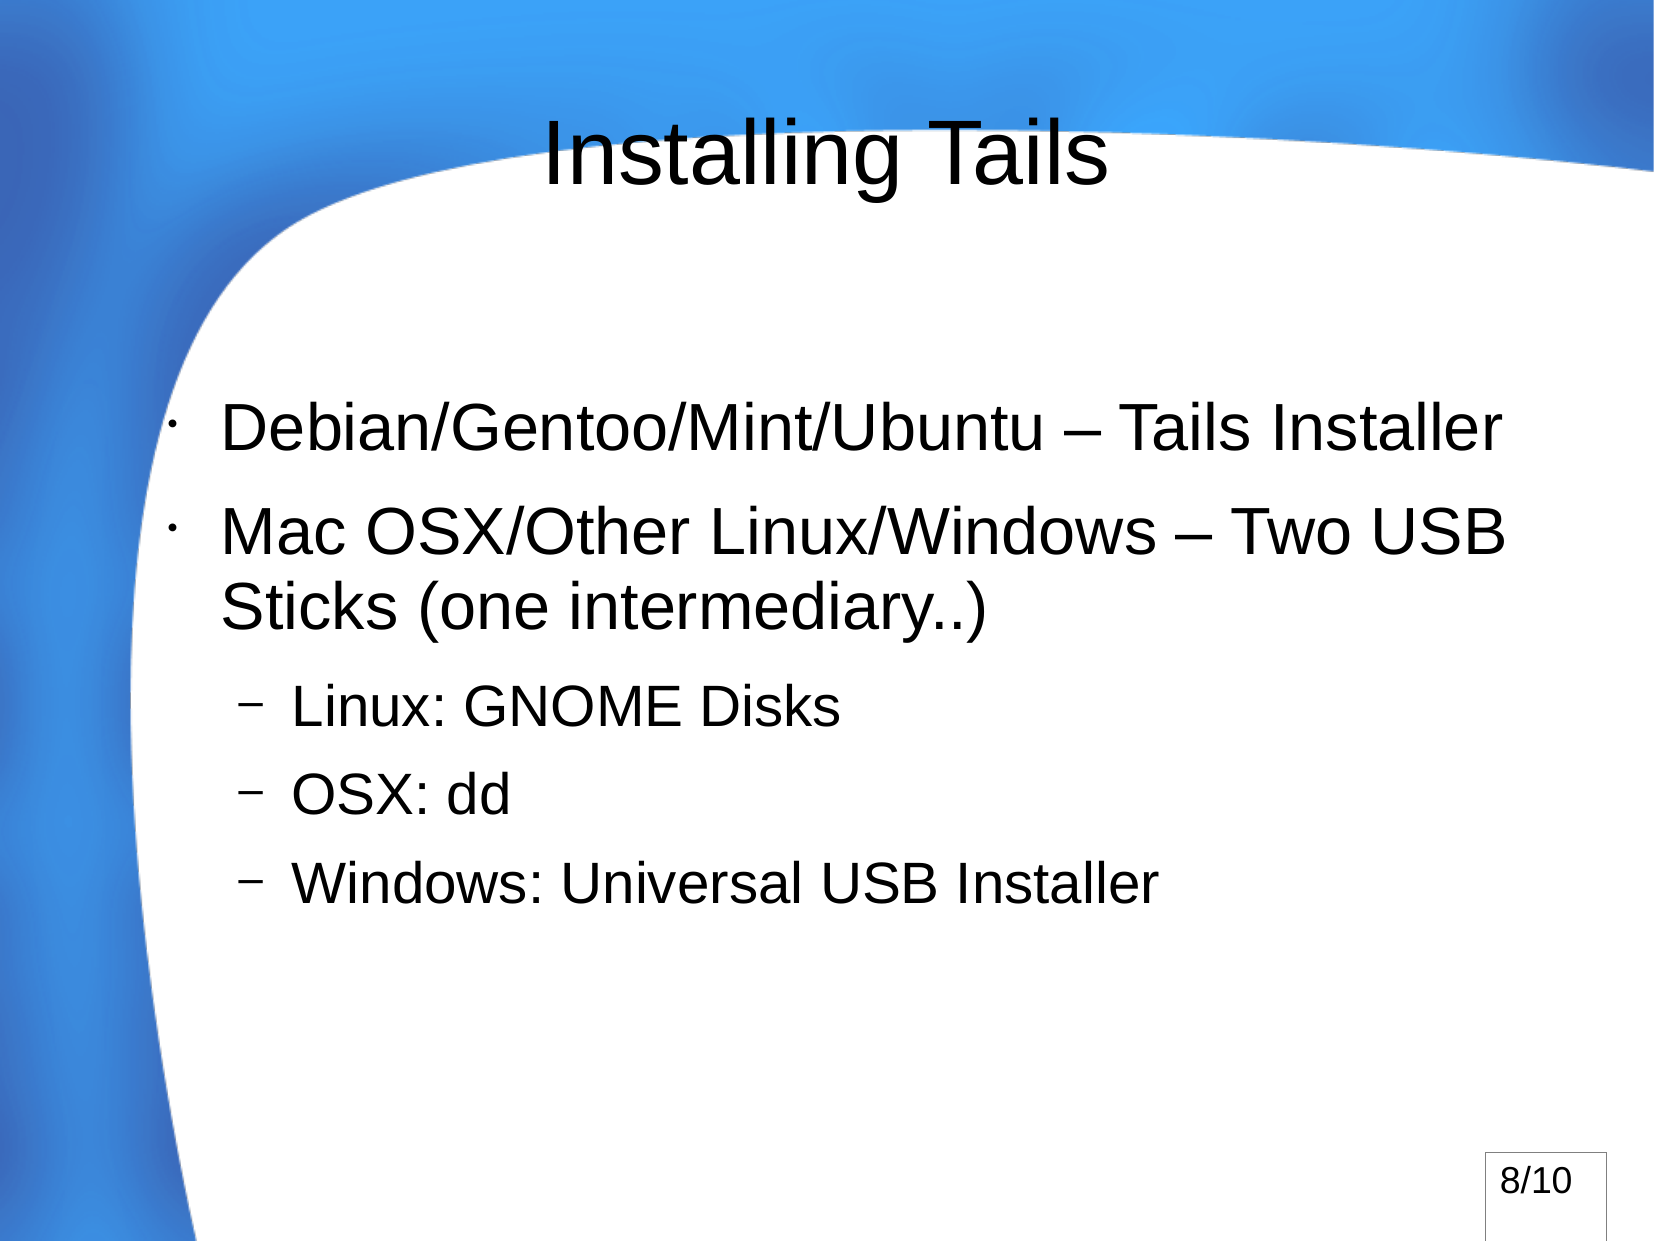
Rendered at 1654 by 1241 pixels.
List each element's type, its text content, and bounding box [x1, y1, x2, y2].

title Installing Tails [82, 49, 1571, 257]
text_box <number>/10 [1485, 1152, 1607, 1241]
list Debian/Gentoo/Mint/Ubuntu – Tails Installer Mac OSX/Other Linux/Windows – Two USB Sticks (one intermediary..) Linux: GNOME Disks OSX: dd Windows: Universal USB Installer [149, 390, 1606, 1110]
picture [0, 0, 1654, 1241]
